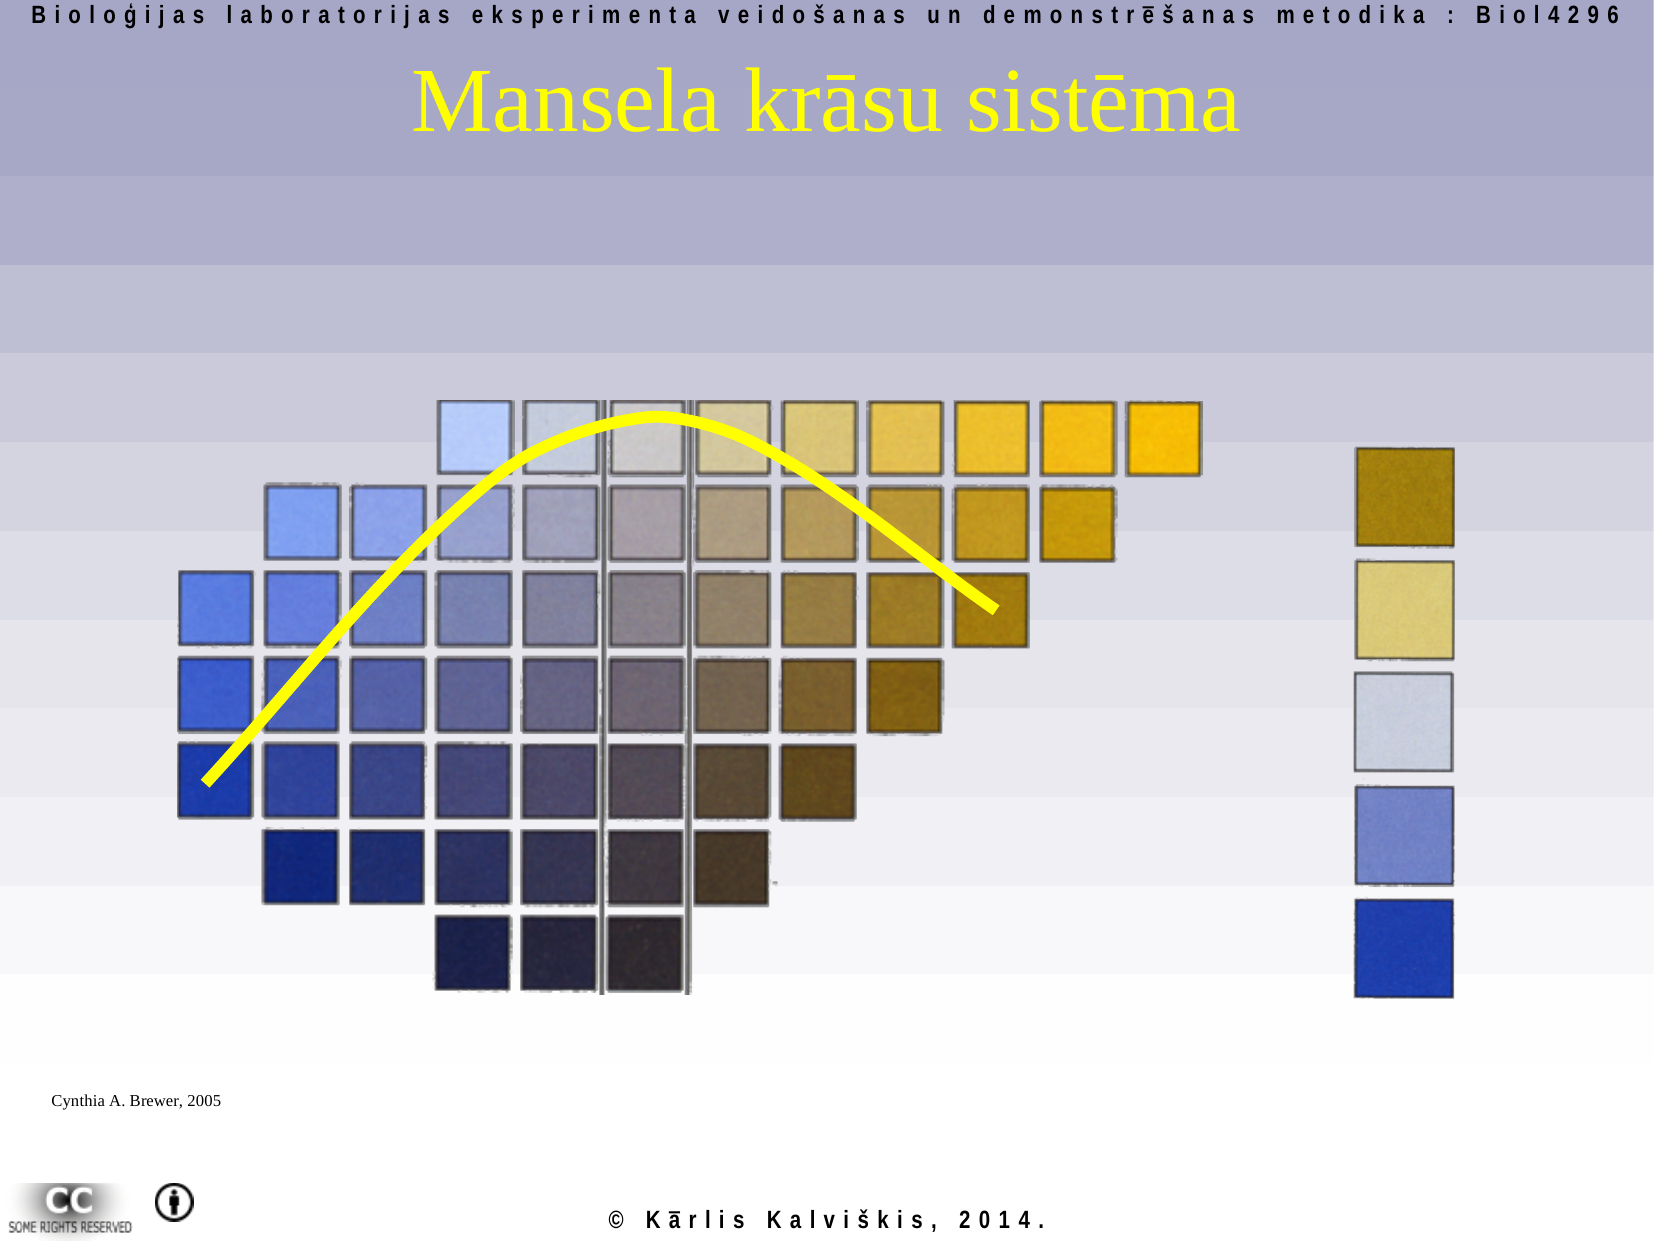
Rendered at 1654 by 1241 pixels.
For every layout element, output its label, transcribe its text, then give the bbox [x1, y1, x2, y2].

picture [0, 0, 1654, 1241]
title Mansela krāsu sistēma [29, 49, 1625, 296]
text_box Cynthia A. Brewer, 2005 [51, 1091, 557, 1147]
